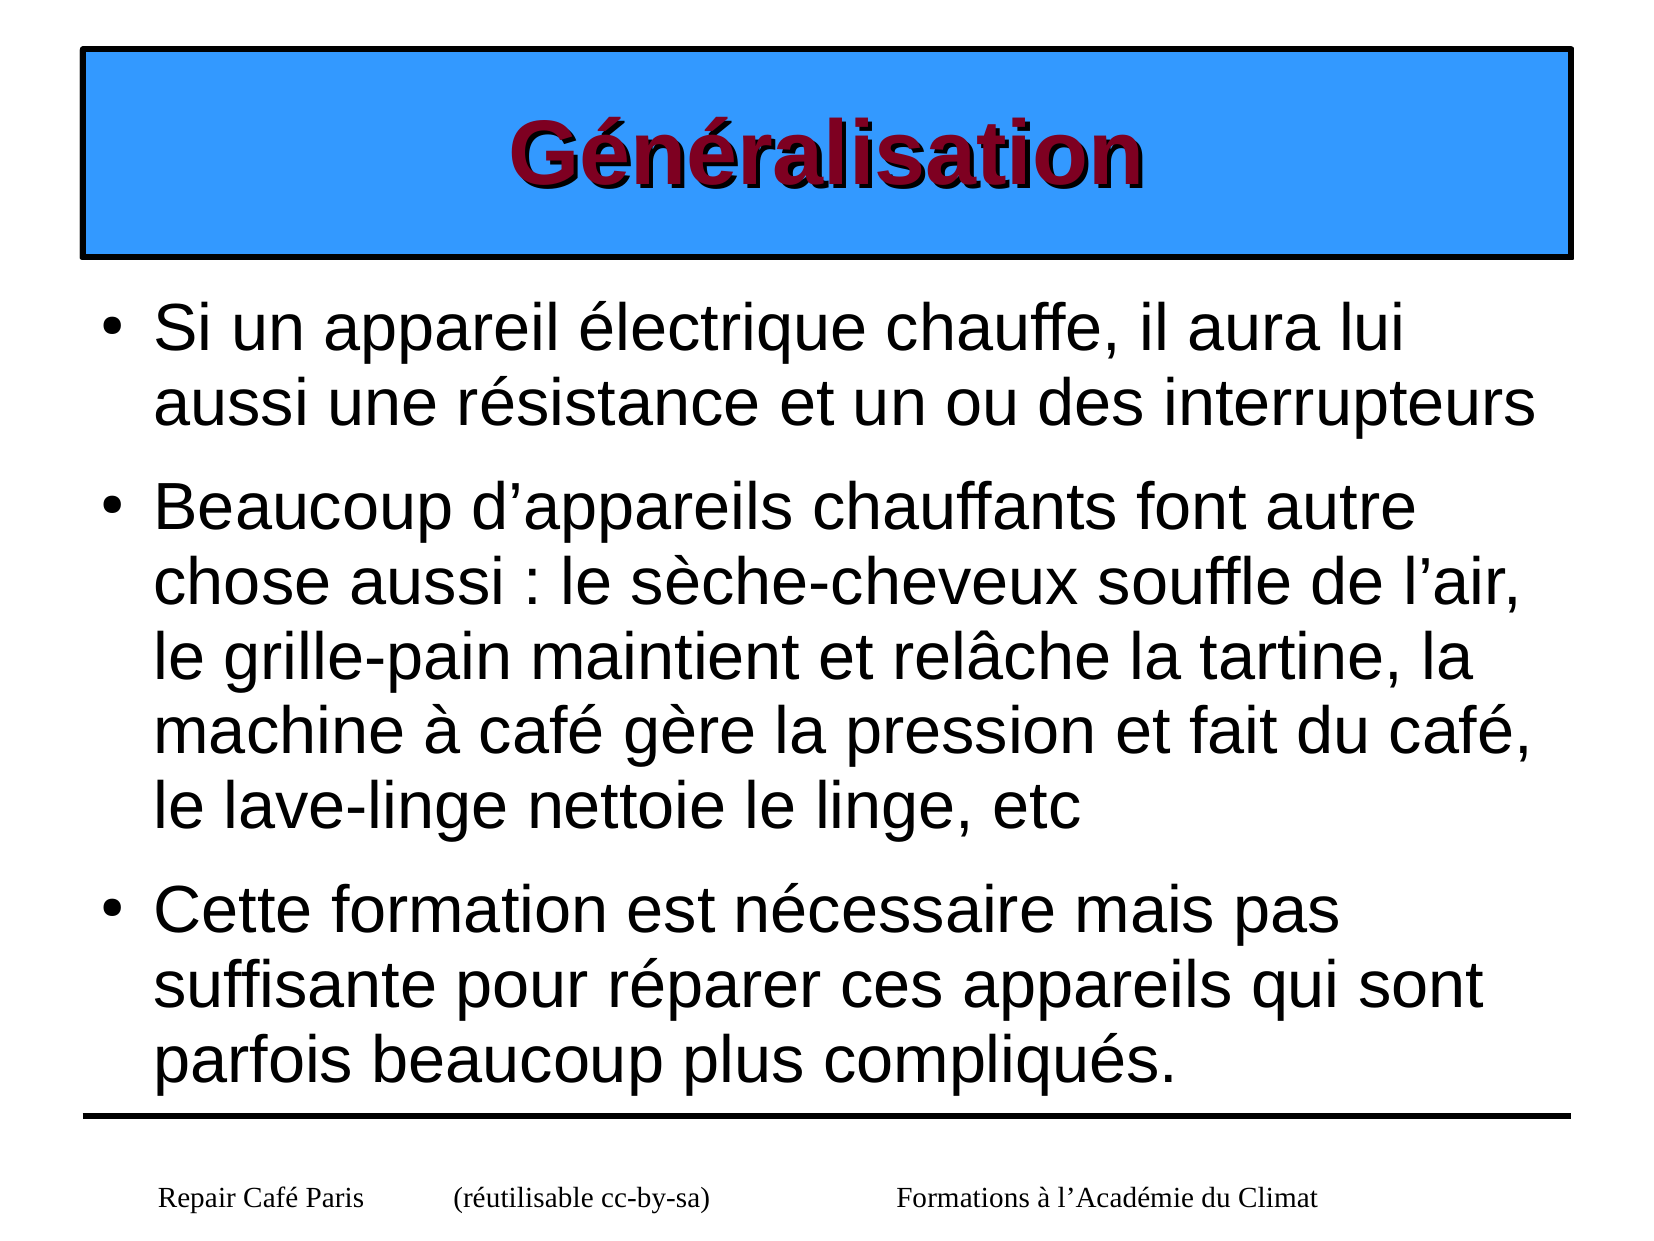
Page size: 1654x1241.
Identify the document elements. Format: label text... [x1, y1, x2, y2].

title Généralisation [82, 49, 1571, 257]
list Si un appareil électrique chauffe, il aura lui aussi une résistance et un ou des interrupteurs Beaucoup d’appareils chauffants font autre chose aussi : le sèche-cheveux souffle de l’air, le grille-pain maintient et relâche la tartine, la machine à café gère la pression et fait du café, le lave-linge nettoie le linge, etc Cette formation est nécessaire mais pas suffisante pour réparer ces appareils qui sont parfois beaucoup plus compliqués. [82, 290, 1571, 1109]
